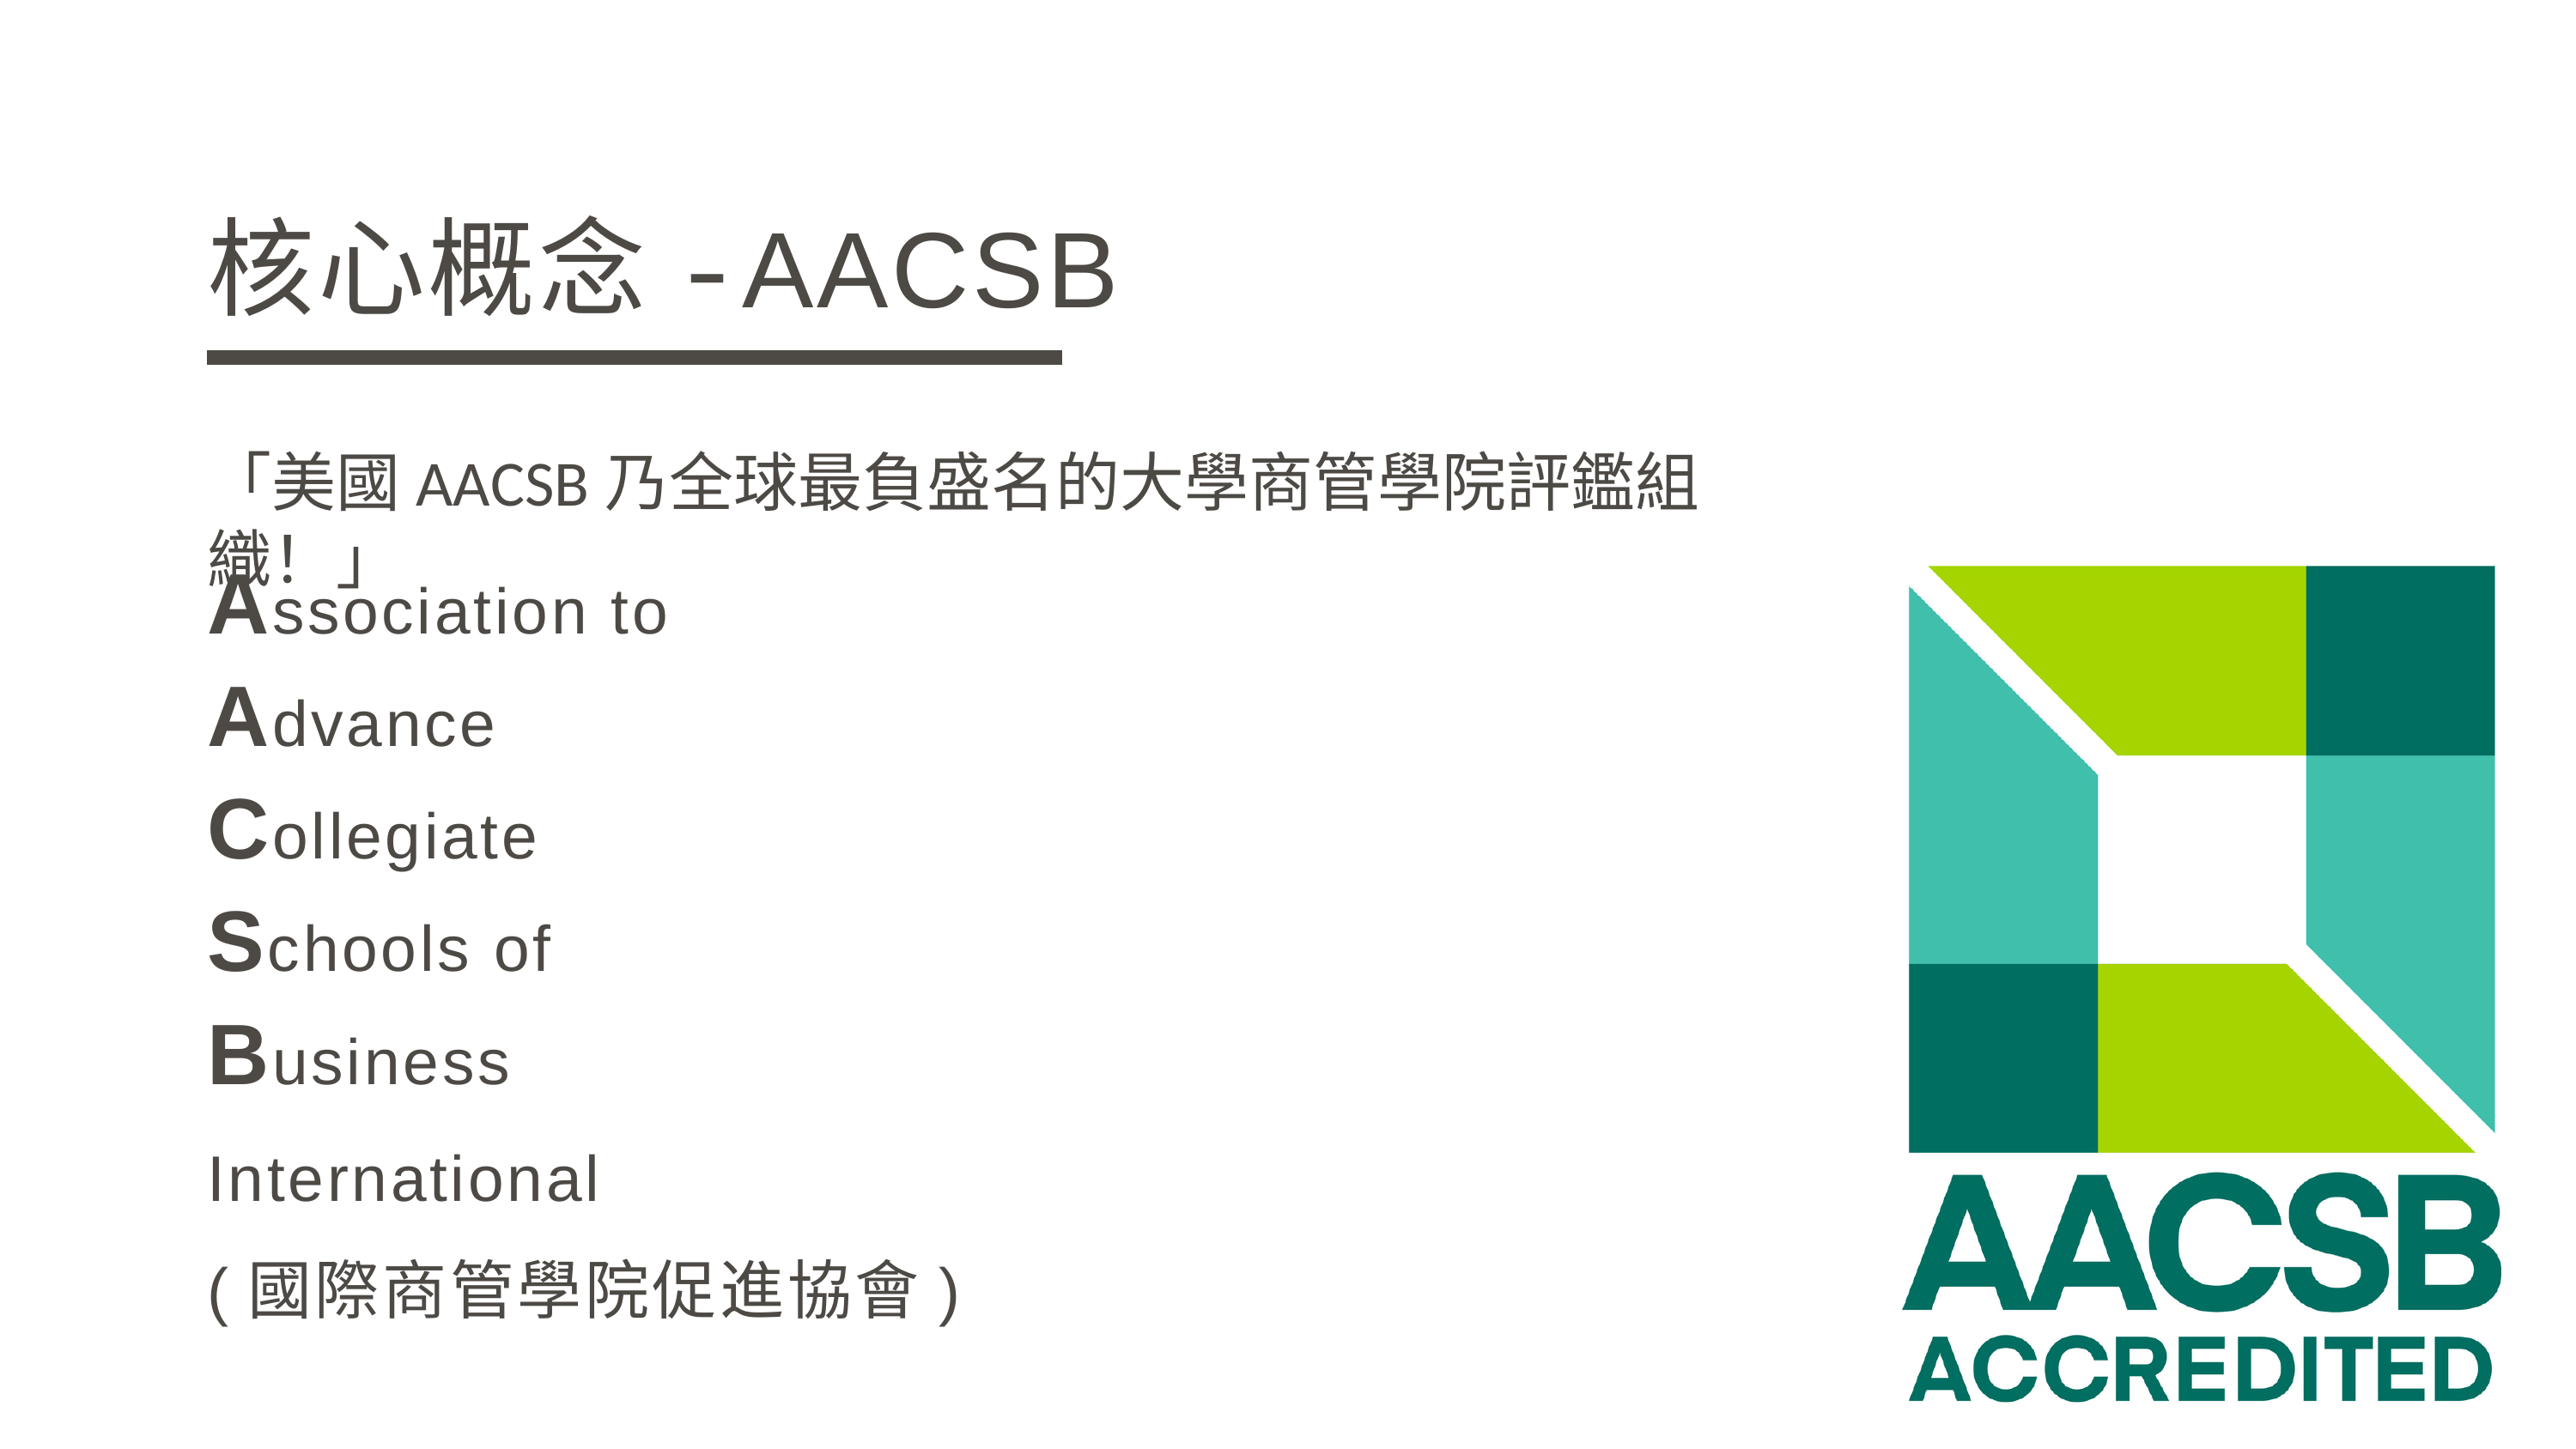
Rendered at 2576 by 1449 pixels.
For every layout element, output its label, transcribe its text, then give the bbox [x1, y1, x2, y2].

text_box Association to Advance Collegiate Schools of Business International (國際商管學院促進協會) [207, 537, 1143, 1335]
text_box 核心概念-AACSB [207, 200, 1143, 331]
text_box 「美國AACSB乃全球最負盛名的大學商管學院評鑑組織！」 [207, 441, 1868, 520]
text_box [207, 350, 1062, 365]
picture [1902, 566, 2501, 1406]
